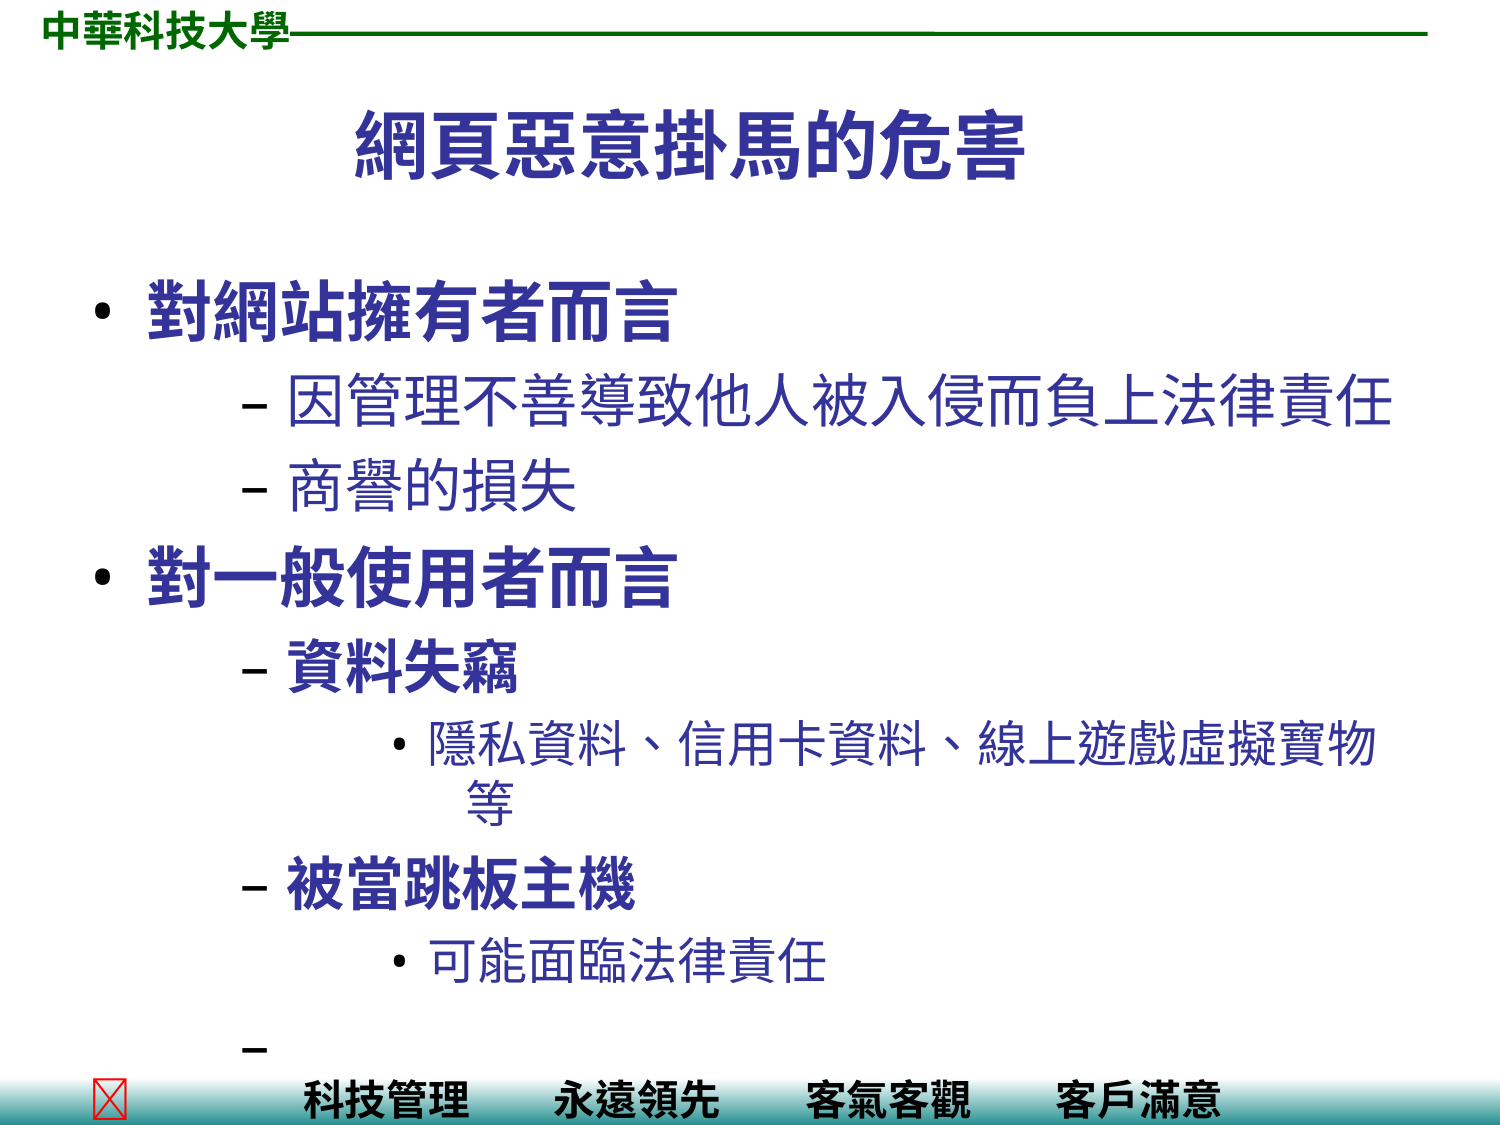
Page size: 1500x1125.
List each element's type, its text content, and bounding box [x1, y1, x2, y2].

title 網頁惡意掛馬的危害 [75, 50, 1307, 238]
list 對網站擁有者而言 因管理不善導致他人被入侵而負上法律責任 商譽的損失 對一般使用者而言 資料失竊 隱私資料、信用卡資料、線上遊戲虛擬寶物等 被當跳板主機 可能面臨法律責任 [75, 262, 1426, 1005]
